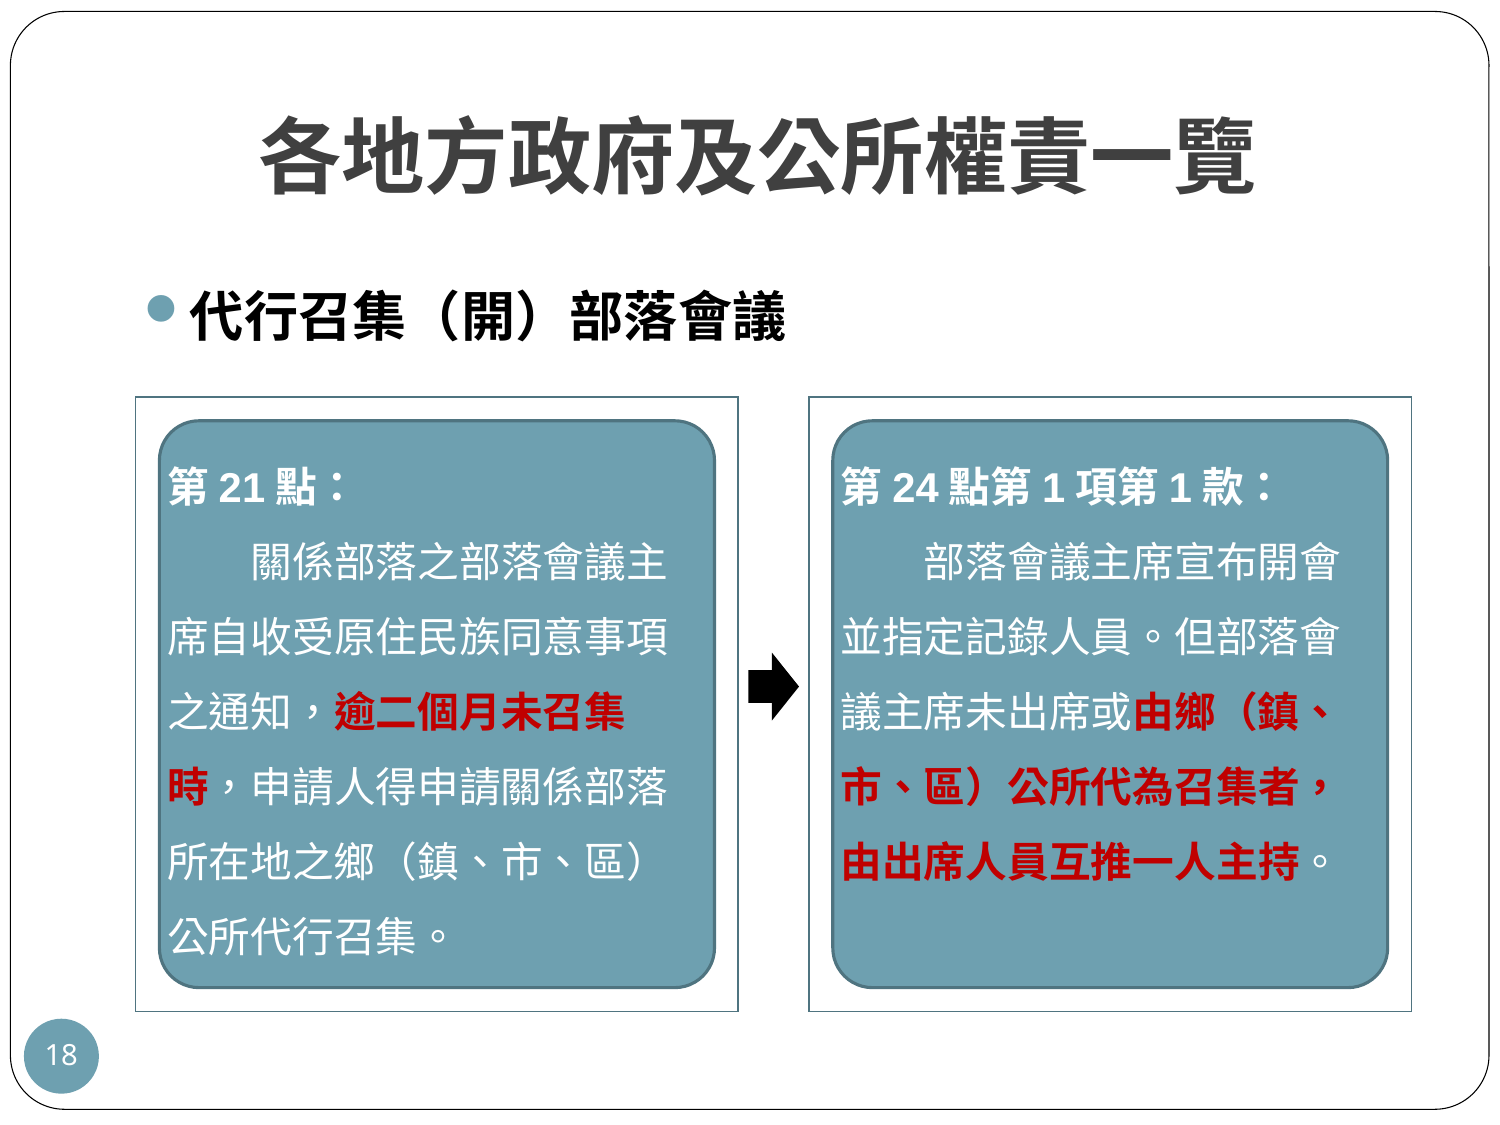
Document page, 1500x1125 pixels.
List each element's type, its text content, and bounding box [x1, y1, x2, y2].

text_box 代行召集（開）部落會議 [810, 398, 1411, 1011]
text_box 代行召集（開）部落會議 [136, 398, 737, 1011]
text_box 第24點第1項第1款： 部落會議主席宣布開會並指定記錄人員。但部落會議主席未出席或由鄉（鎮、市、區）公所代為召集者，由出席人員互推一人主持。 [832, 420, 1388, 988]
text_box 各地方政府及公所權責一覽 [123, 31, 1399, 219]
text_box 代行召集（開）部落會議 [136, 267, 1412, 1018]
text_box 第21點： 關係部落之部落會議主席自收受原住民族同意事項之通知，逾二個月未召集時，申請人得申請關係部落所在地之鄉（鎮、市、區）公所代行召集。 [159, 420, 715, 988]
text_box <編號> [23, 1018, 99, 1094]
text_box [749, 657, 798, 717]
